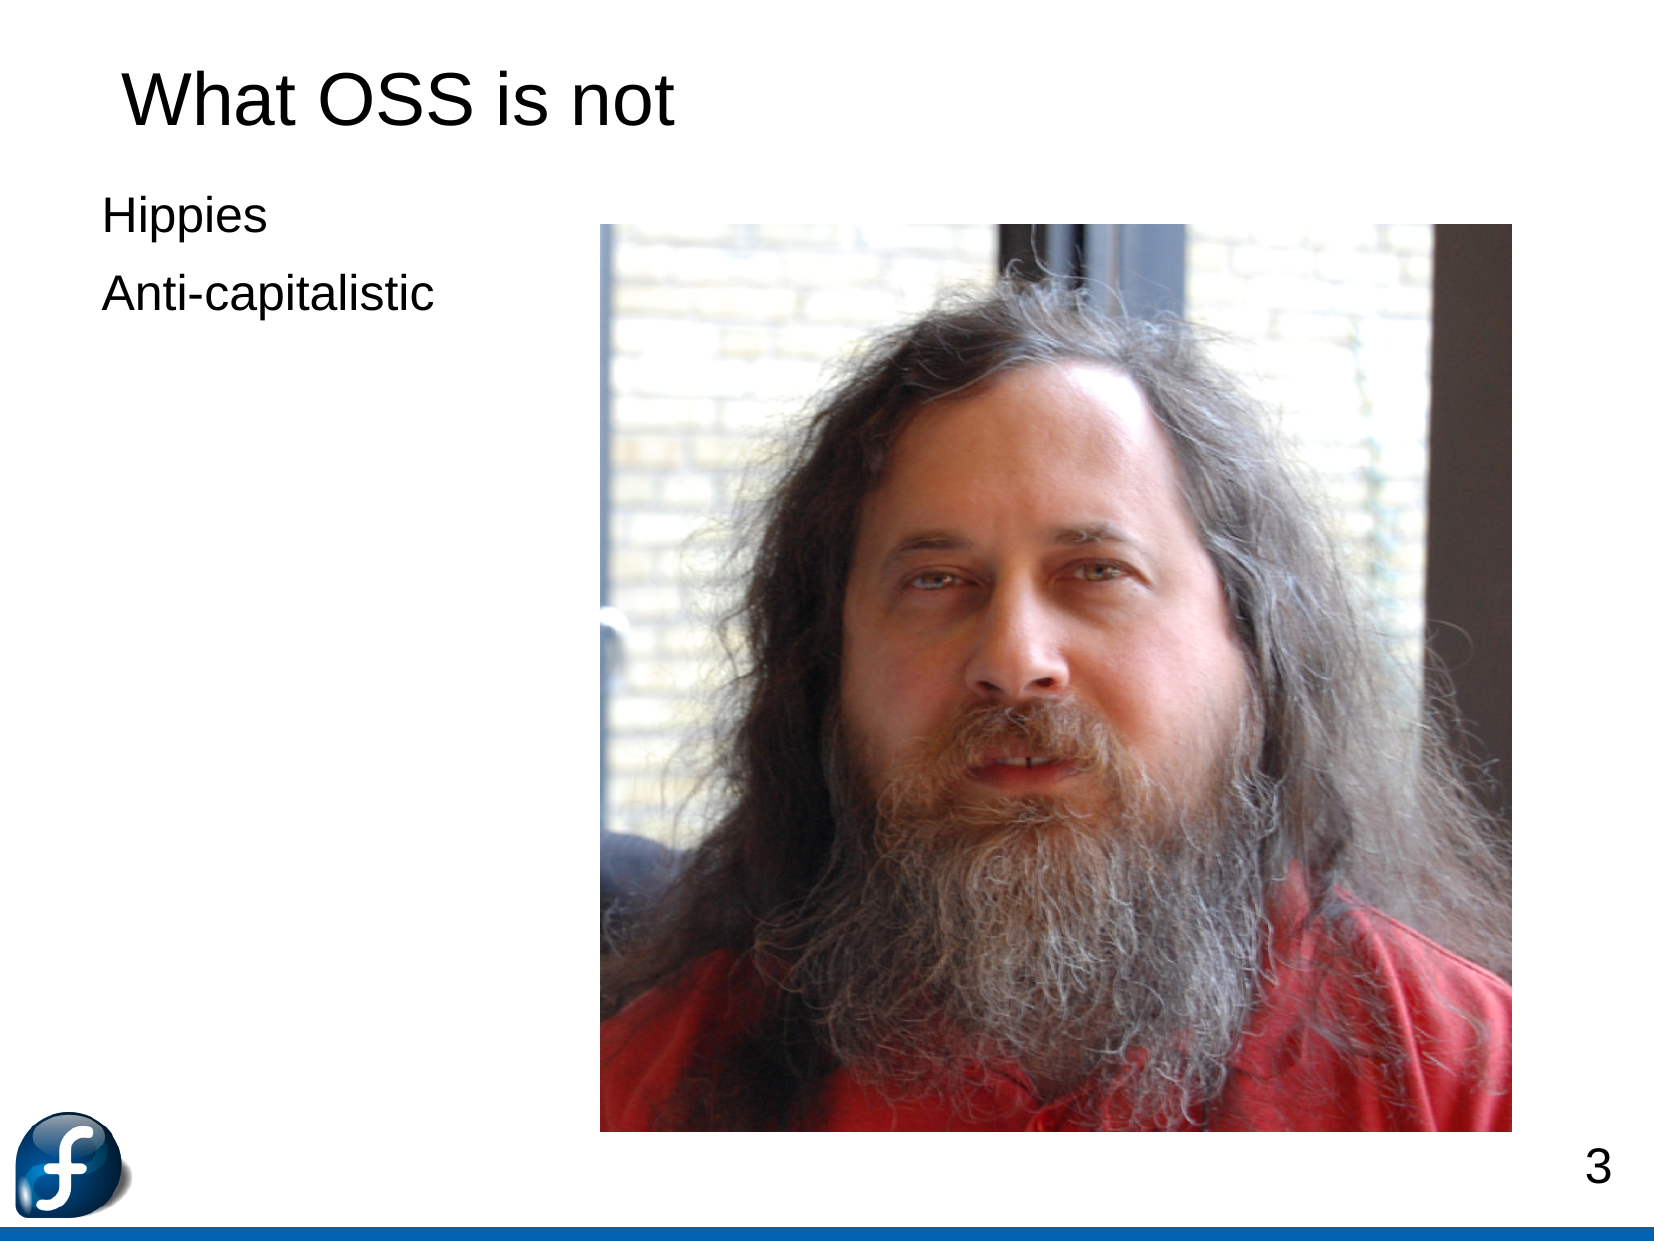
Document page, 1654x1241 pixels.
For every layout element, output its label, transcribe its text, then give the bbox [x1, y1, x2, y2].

list Hippies Anti-capitalistic [83, 187, 1538, 1126]
picture [11, 1105, 133, 1227]
picture [600, 224, 1512, 1132]
title What OSS is not [121, 37, 1533, 161]
text_box <number> [1384, 1137, 1613, 1201]
